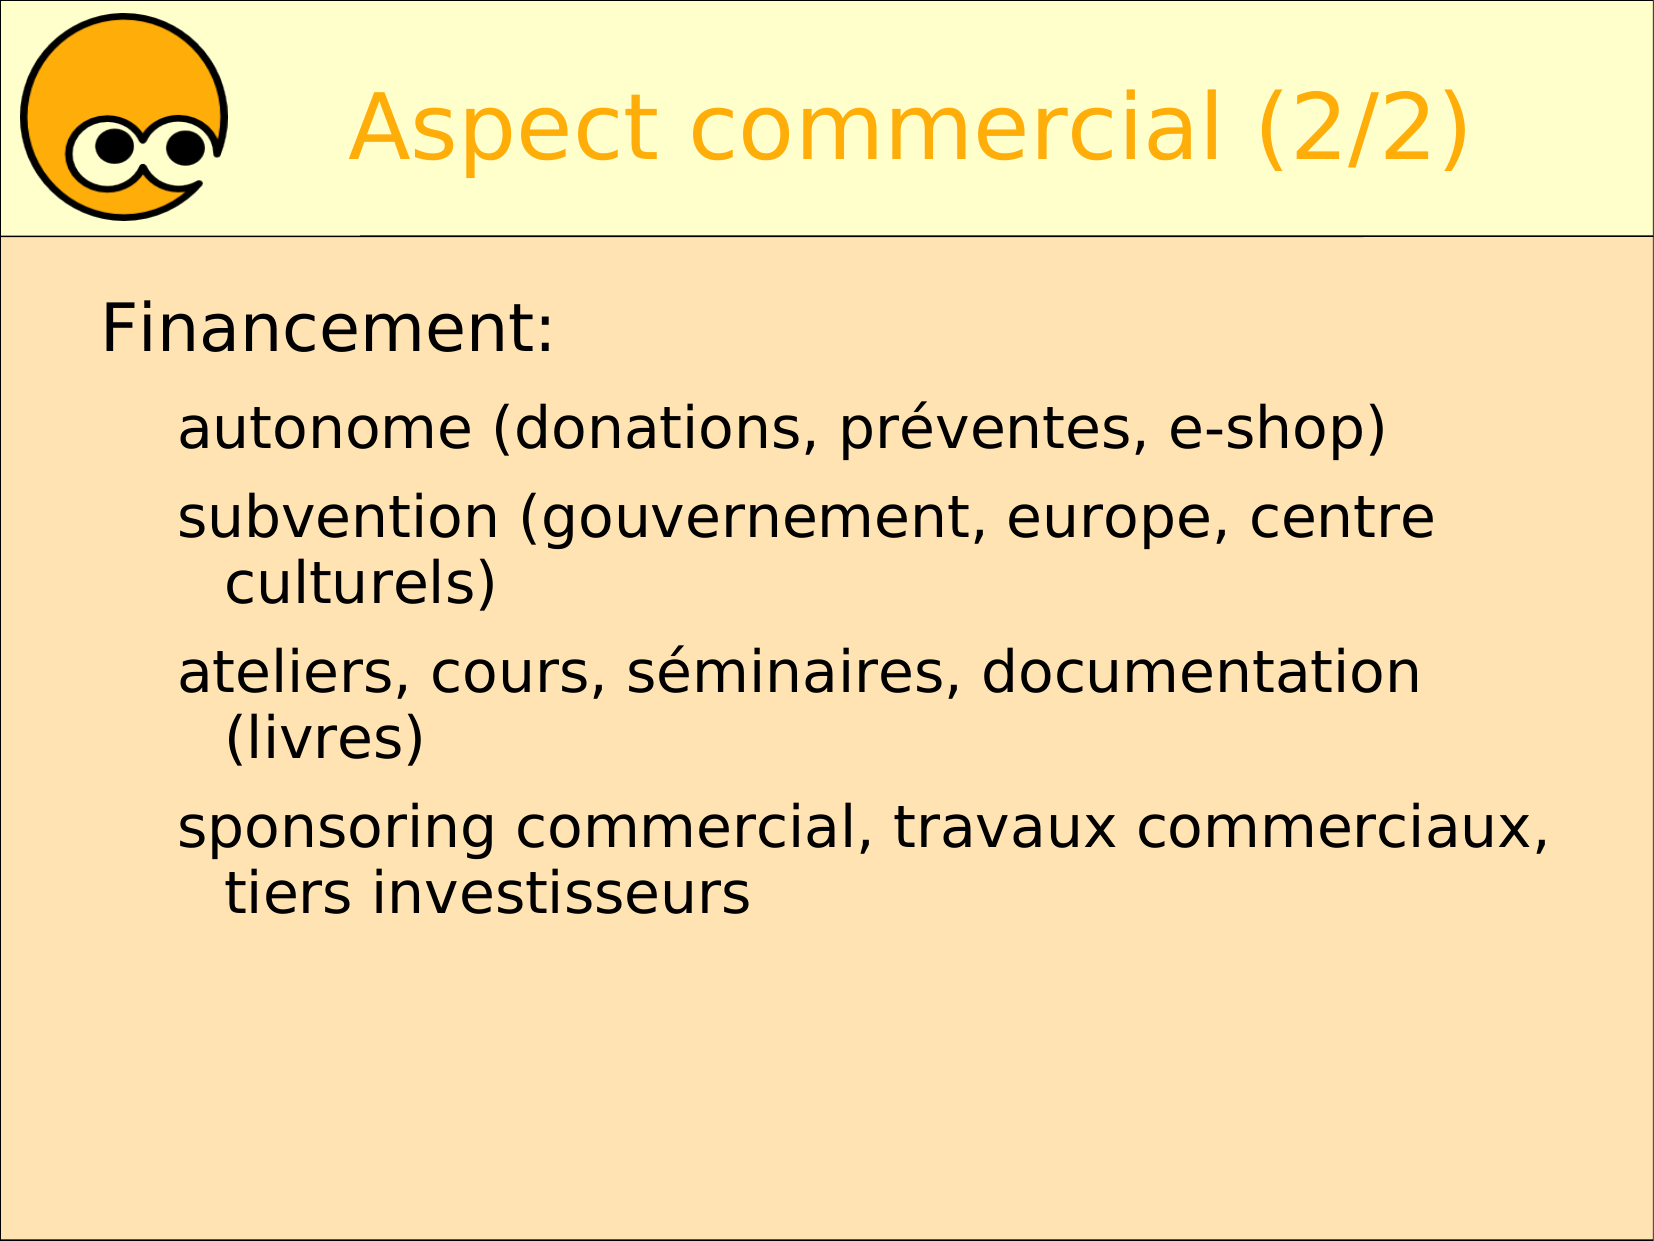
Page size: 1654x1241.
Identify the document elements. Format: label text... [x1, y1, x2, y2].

picture [20, 13, 228, 221]
title Aspect commercial (2/2) [252, 49, 1571, 207]
list Financement: autonome (donations, préventes, e-shop) subvention (gouvernement, europe, centre culturels) ateliers, cours, séminaires, documentation (livres) sponsoring commercial, travaux commerciaux, tiers investisseurs [82, 290, 1571, 1109]
